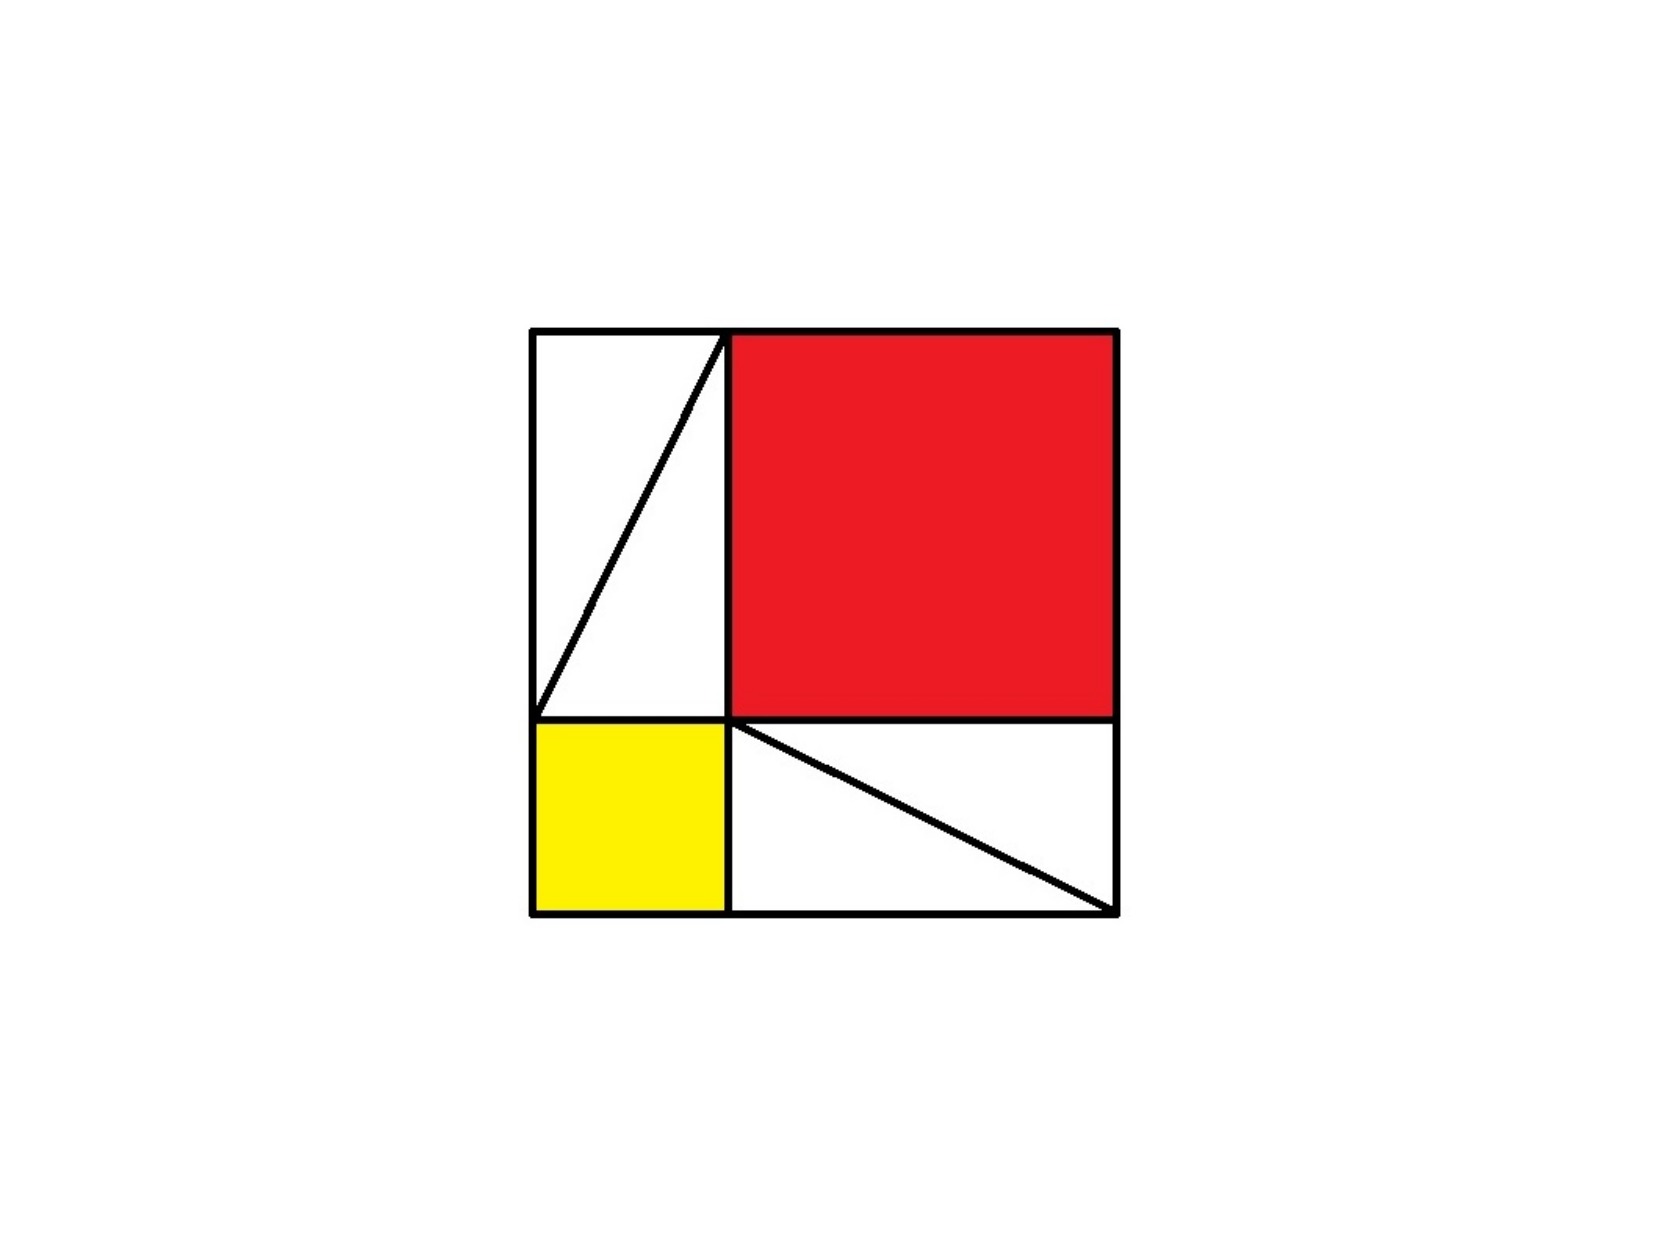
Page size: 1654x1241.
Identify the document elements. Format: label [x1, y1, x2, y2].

picture [518, 317, 1152, 942]
